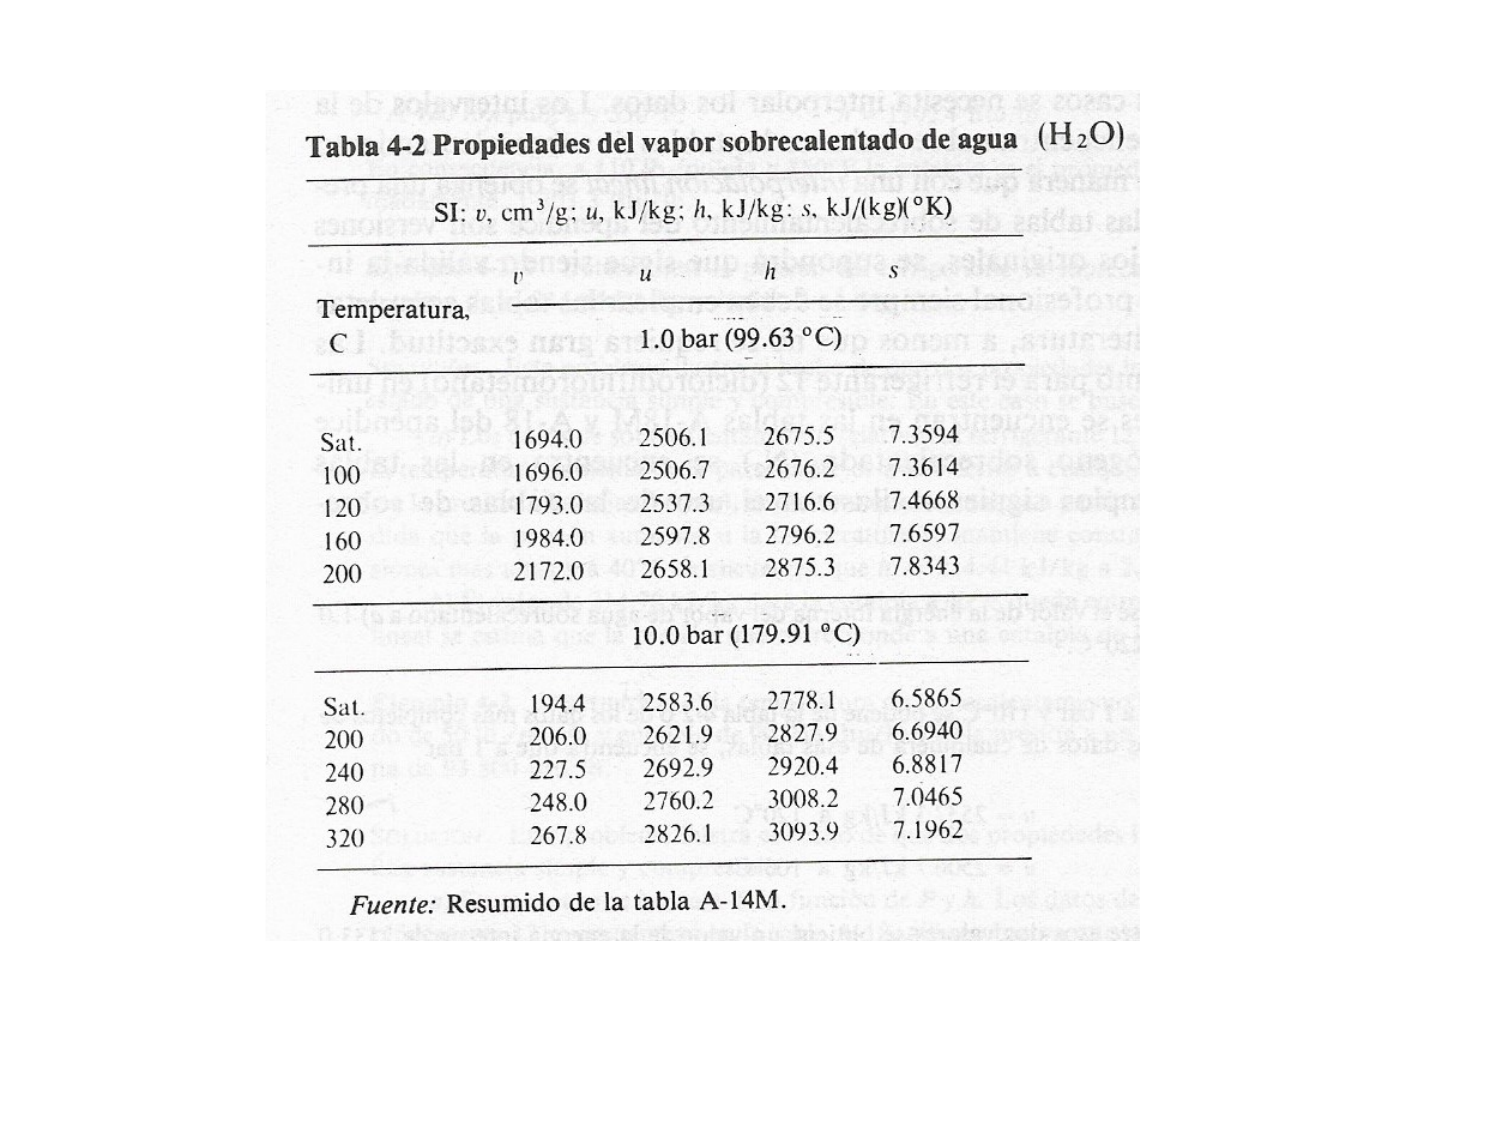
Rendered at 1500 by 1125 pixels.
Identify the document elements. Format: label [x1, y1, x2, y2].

picture [265, 90, 1140, 941]
